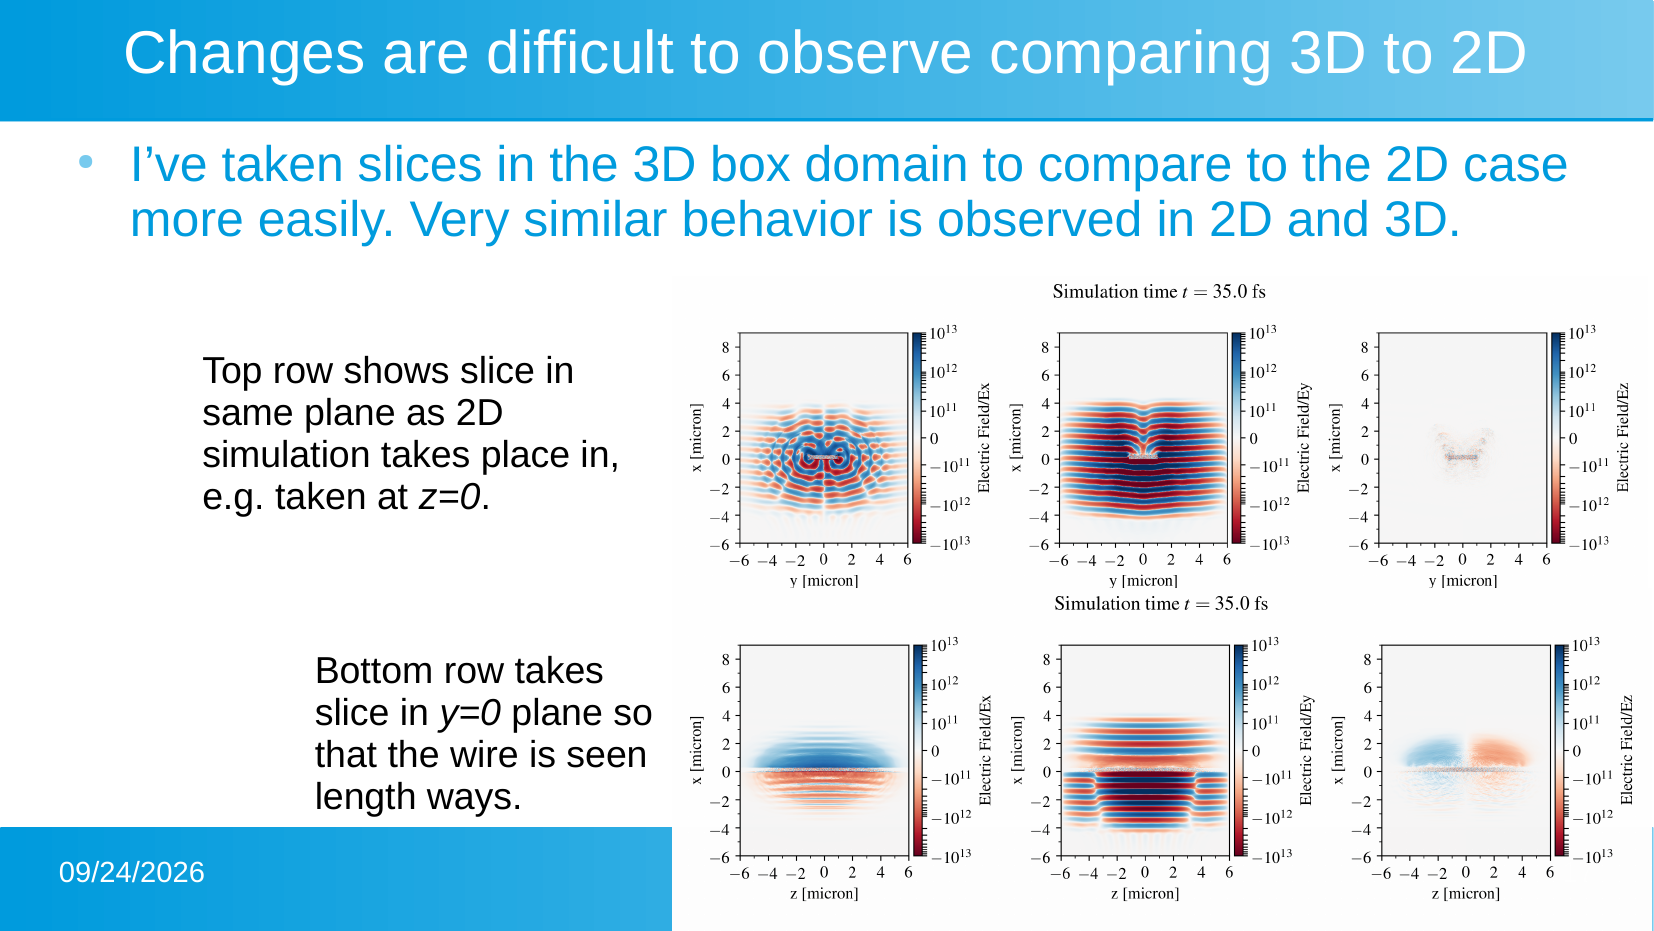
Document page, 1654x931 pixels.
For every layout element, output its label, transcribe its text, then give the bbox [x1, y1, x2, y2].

picture [672, 276, 1652, 931]
list I’ve taken slices in the 3D box domain to compare to the 2D case more easily. Very similar behavior is observed in 2D and 3D. [59, 135, 1595, 277]
text_box Bottom row takes slice in y=0 plane so that the wire is seen length ways. [300, 642, 676, 826]
text_box Top row shows slice in same plane as 2D simulation takes place in, e.g. taken at z=0. [187, 342, 676, 526]
title Changes are difficult to observe comparing 3D to 2D [59, 0, 1595, 113]
